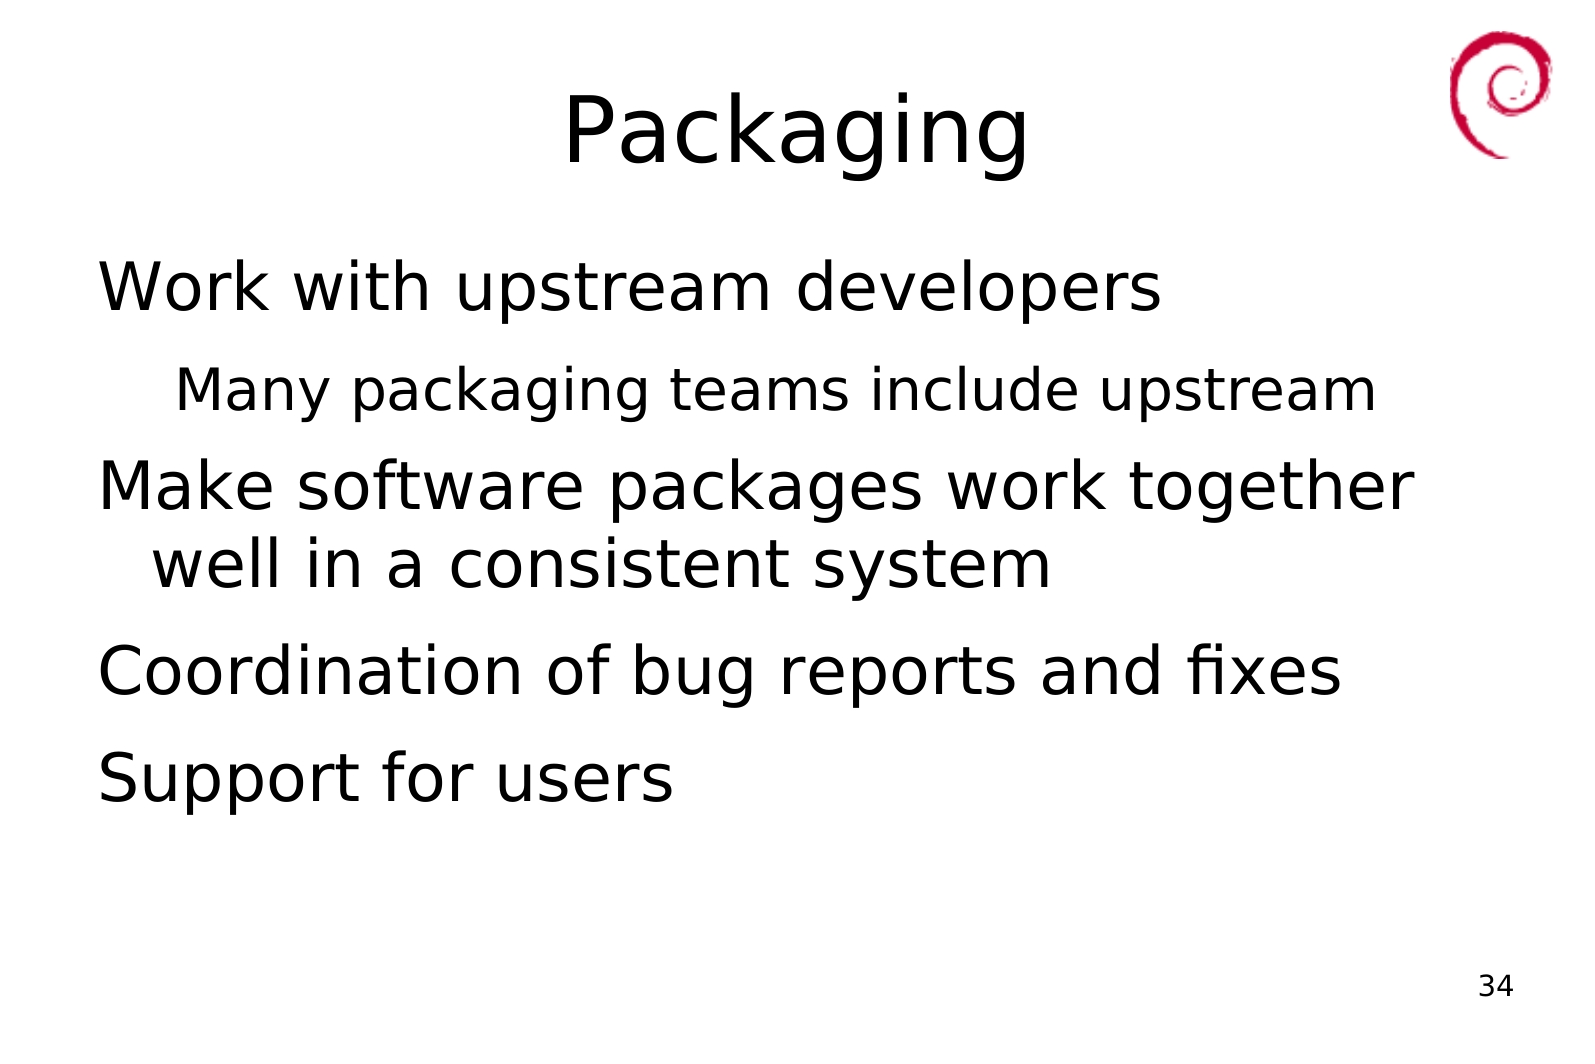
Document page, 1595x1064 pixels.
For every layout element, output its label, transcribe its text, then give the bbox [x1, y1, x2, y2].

list Work with upstream developers Many packaging teams include upstream Make software packages work together well in a consistent system Coordination of bug reports and fixes Support for users [79, 248, 1515, 936]
picture [1450, 31, 1555, 159]
title Packaging [79, 49, 1515, 213]
